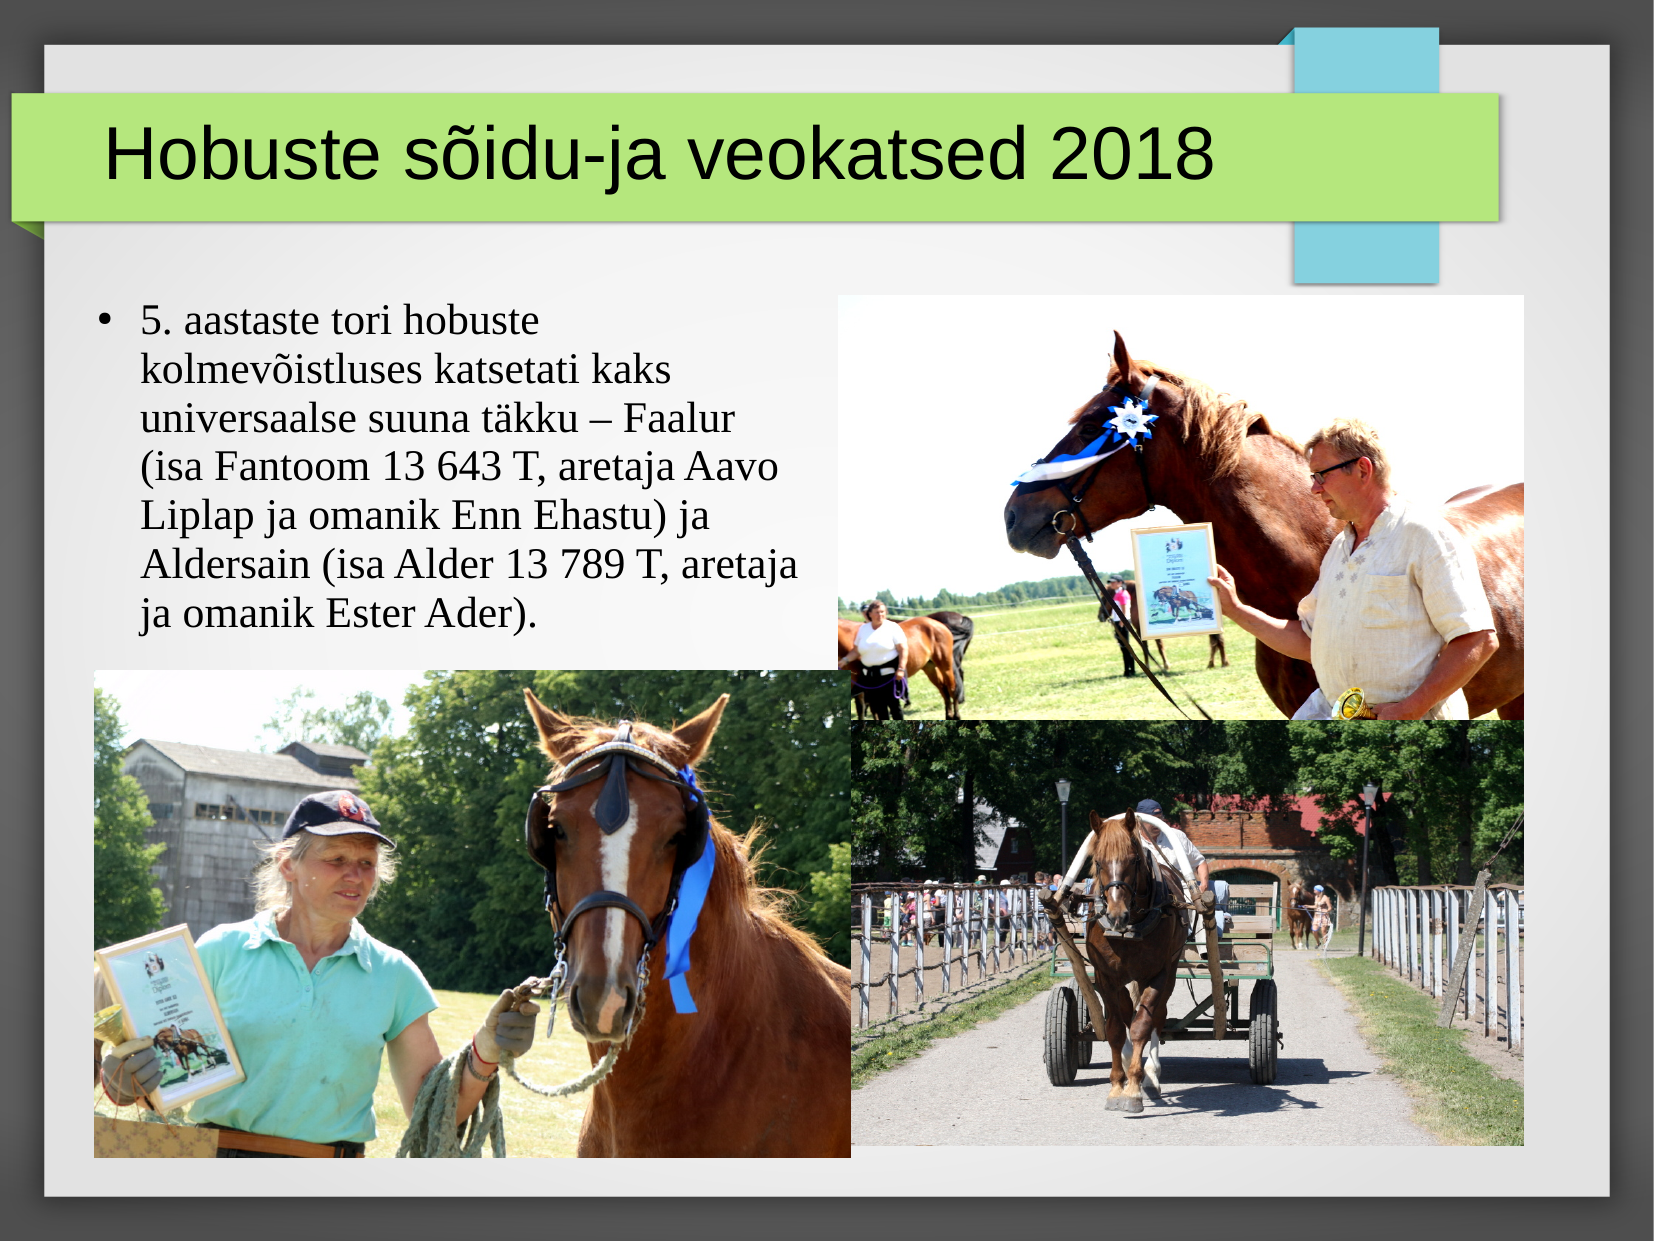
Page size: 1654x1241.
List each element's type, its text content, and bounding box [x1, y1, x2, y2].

picture [0, 0, 1654, 1241]
list 5. aastaste tori hobuste kolmevõistluses katsetati kaks universaalse suuna täkku – Faalur (isa Fantoom 13 643 T, aretaja Aavo Liplap ja omanik Enn Ehastu) ja Aldersain (isa Alder 13 789 T, aretaja ja omanik Ester Ader). [82, 295, 809, 639]
title Hobuste sõidu-ja veokatsed 2018 [82, 94, 1264, 213]
